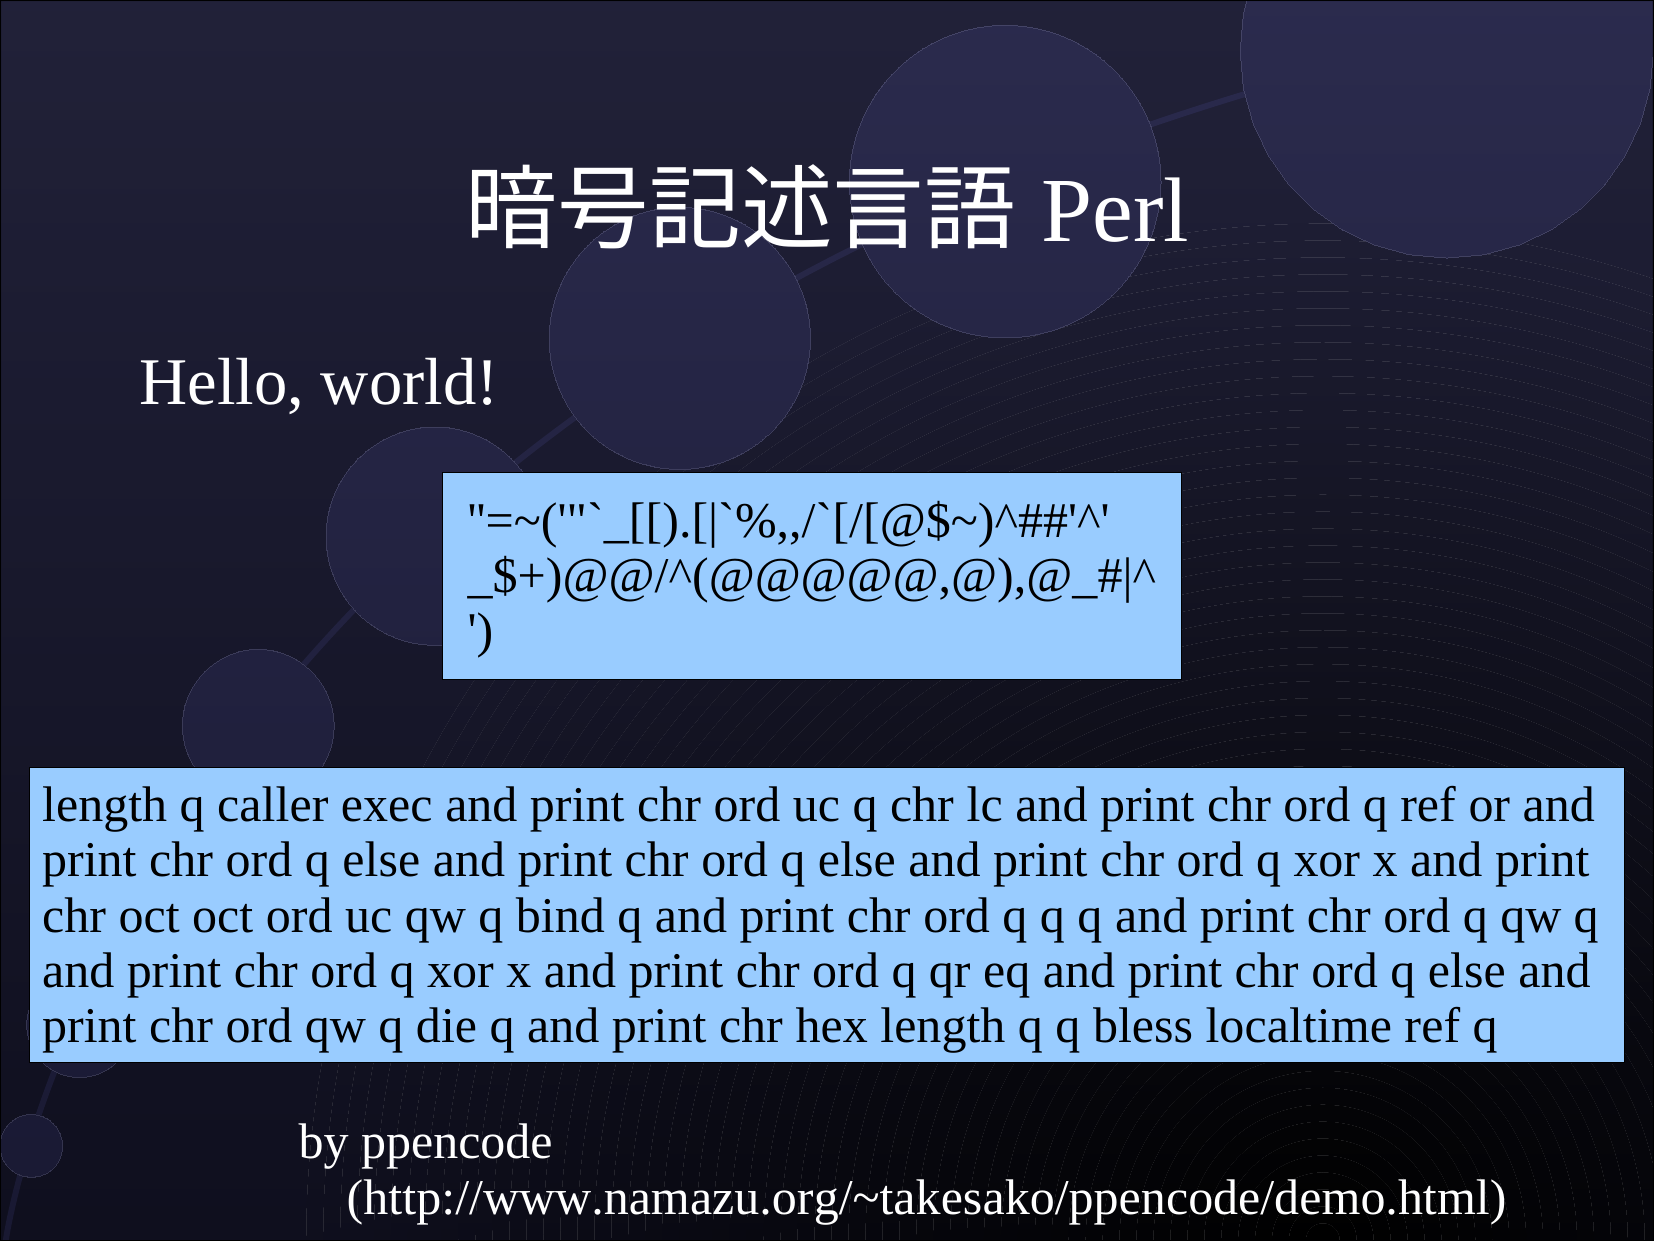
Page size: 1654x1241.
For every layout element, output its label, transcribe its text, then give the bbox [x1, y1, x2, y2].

list Hello, world! by ppencode (http://www.namazu.org/~takesako/ppencode/demo.html) [121, 1063, 1534, 1227]
text_box length q caller exec and print chr ord uc q chr lc and print chr ord q ref or and print chr ord q else and print chr ord q else and print chr ord q xor x and print chr oct oct ord uc qw q bind q and print chr ord q q q and print chr ord q qw q and print chr ord q xor x and print chr ord q qr eq and print chr ord q else and print chr ord qw q die q and print chr hex length q q bless localtime ref q [29, 767, 1625, 1063]
list Hello, world! by ppencode (http://www.namazu.org/~takesako/ppencode/demo.html) [121, 344, 1534, 767]
text_box ''=~('"`_[[).[|`%,,/`[/[@$~)^##'^' _$+)@@/^(@@@@@,@),@_#|^ ') [442, 472, 1182, 680]
title 暗号記述言語Perl [121, 102, 1534, 311]
